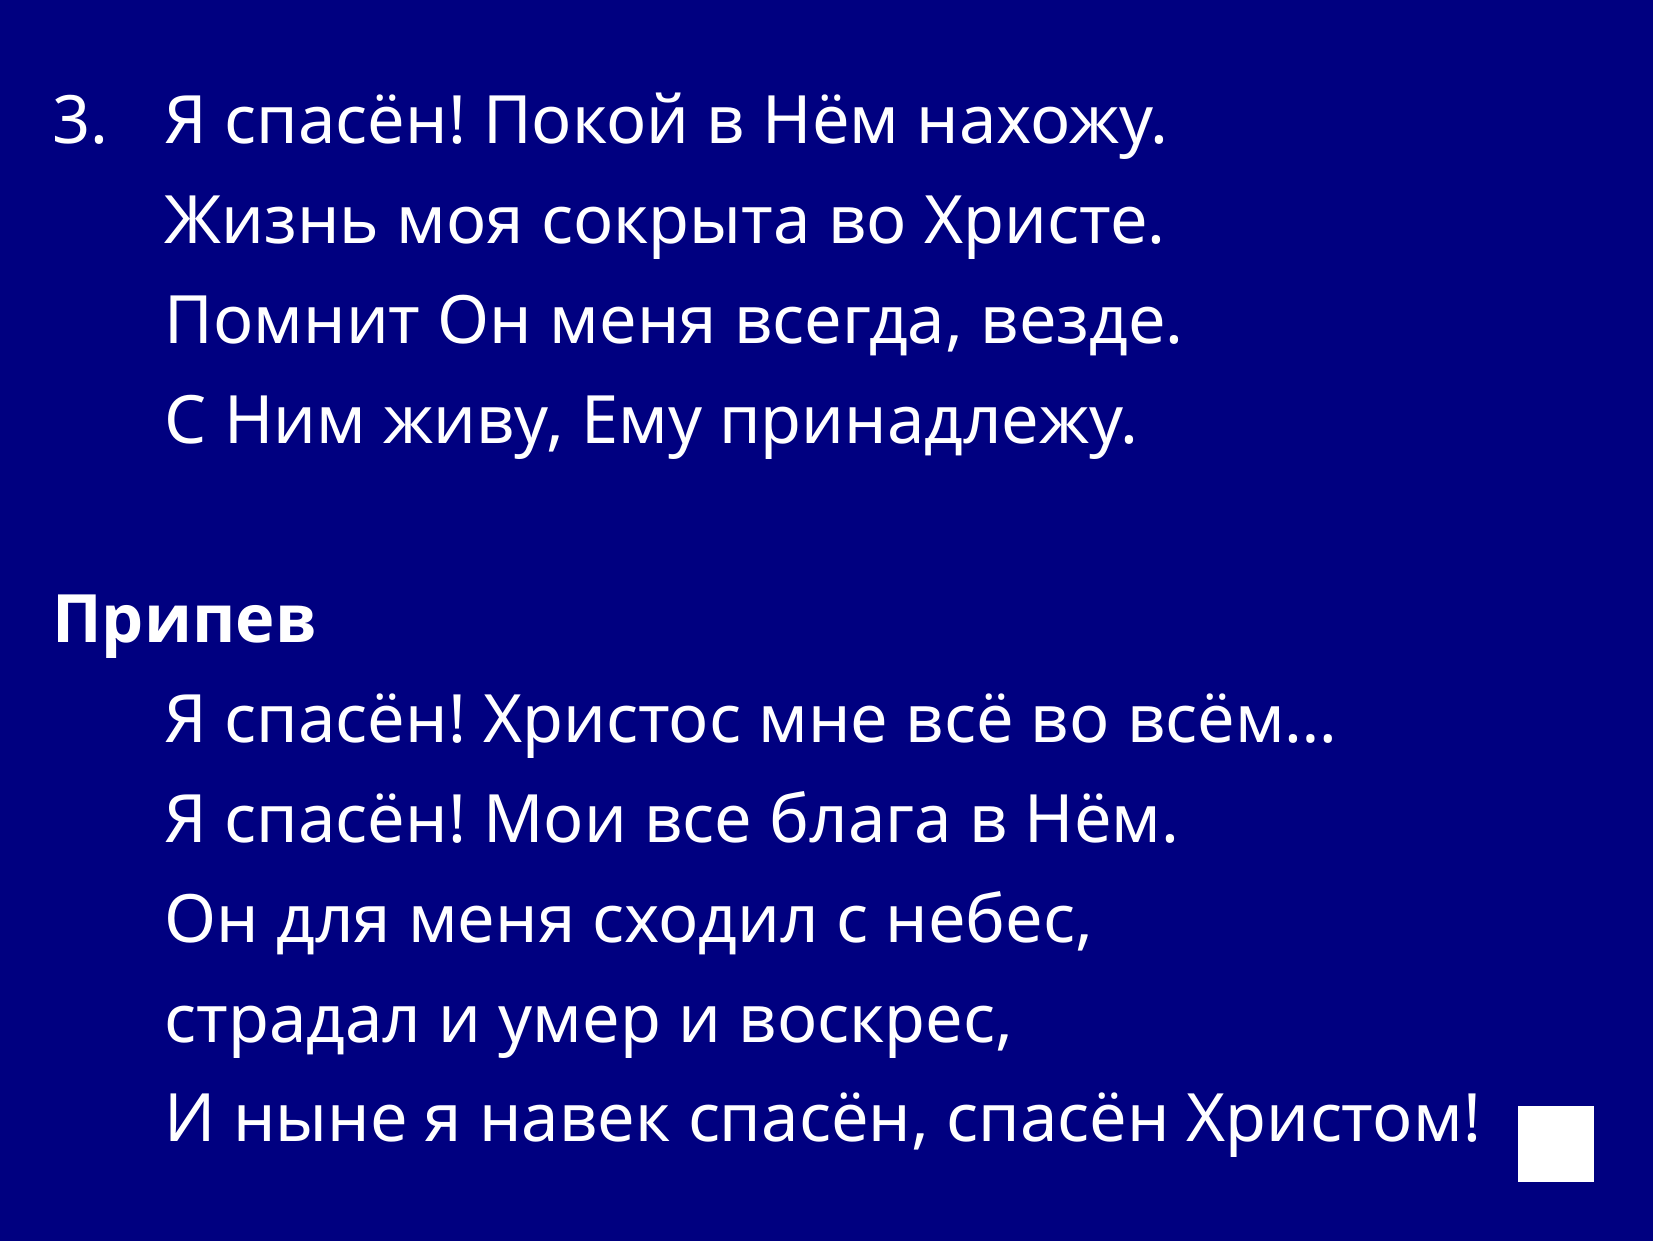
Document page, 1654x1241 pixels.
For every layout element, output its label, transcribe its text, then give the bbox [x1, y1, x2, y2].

text_box 3. Я спасён! Покой в Нём нахожу. Жизнь моя сокрыта во Христе. Помнит Он меня всегда, везде. С Ним живу, Ему принадлежу. Припев Я спасён! Христос мне всё во всём… Я спасён! Мои все блага в Нём. Он для меня сходил с небес, страдал и умер и воскрес, И ныне я навек спасён, спасён Христом! [37, 56, 1651, 1163]
text_box [1518, 1163, 1594, 1182]
